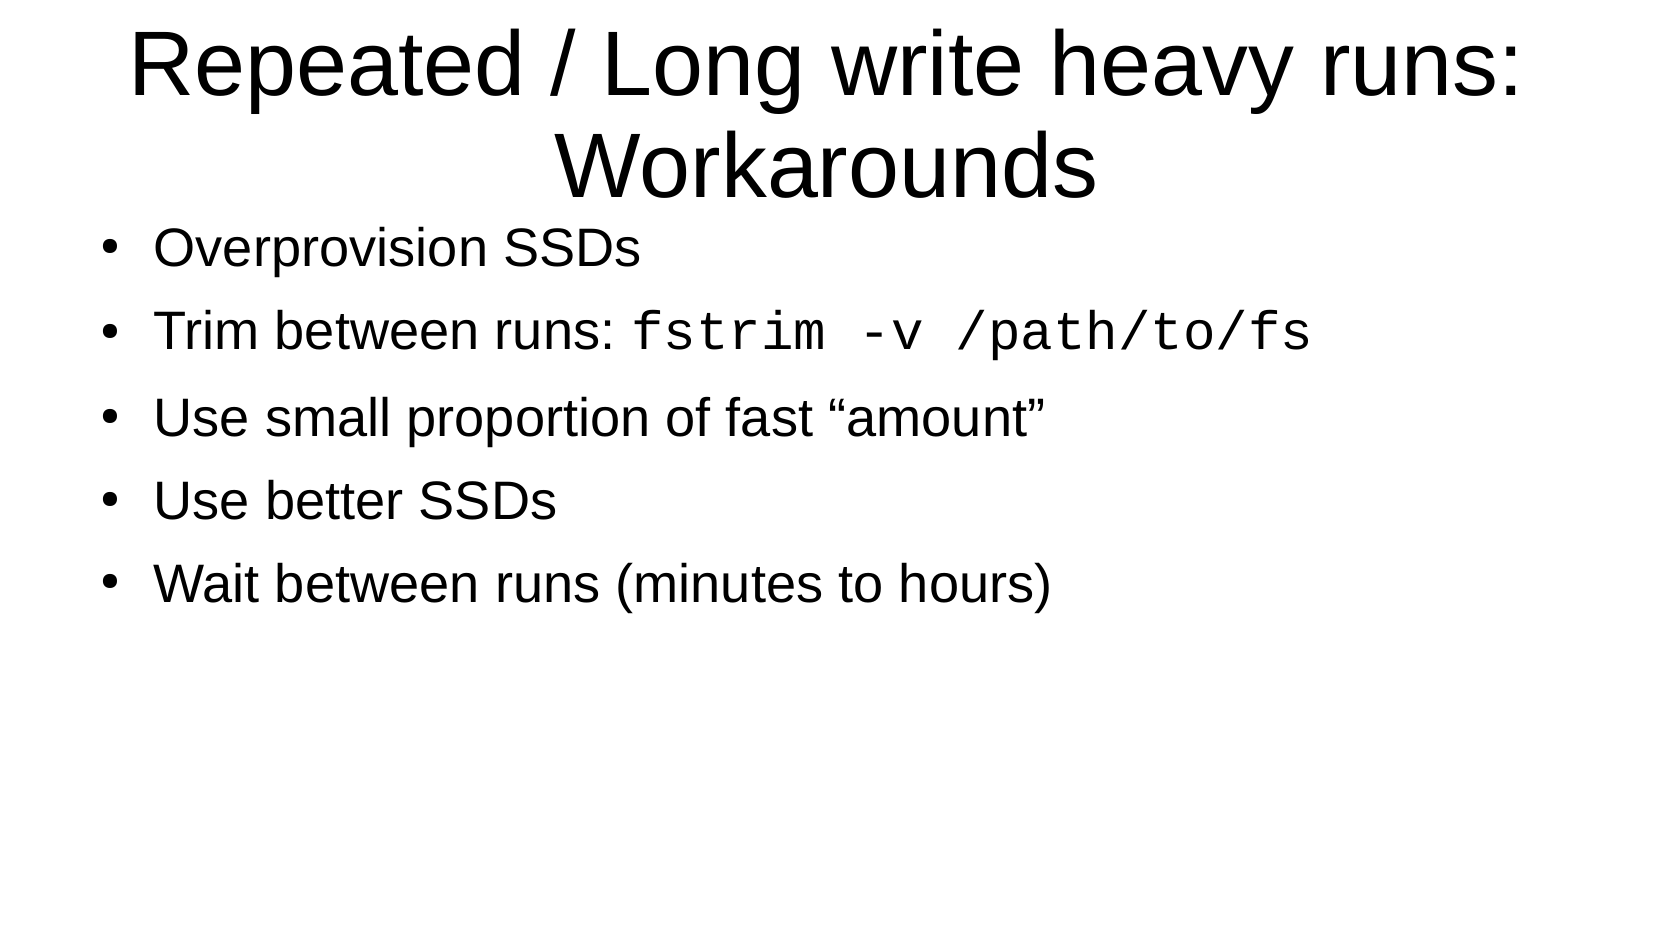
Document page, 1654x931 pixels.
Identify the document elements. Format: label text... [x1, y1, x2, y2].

title Repeated / Long write heavy runs: Workarounds [82, 12, 1571, 217]
list Overprovision SSDs Trim between runs: fstrim -v /path/to/fs Use small proportion of fast “amount” Use better SSDs Wait between runs (minutes to hours) [82, 217, 1571, 758]
